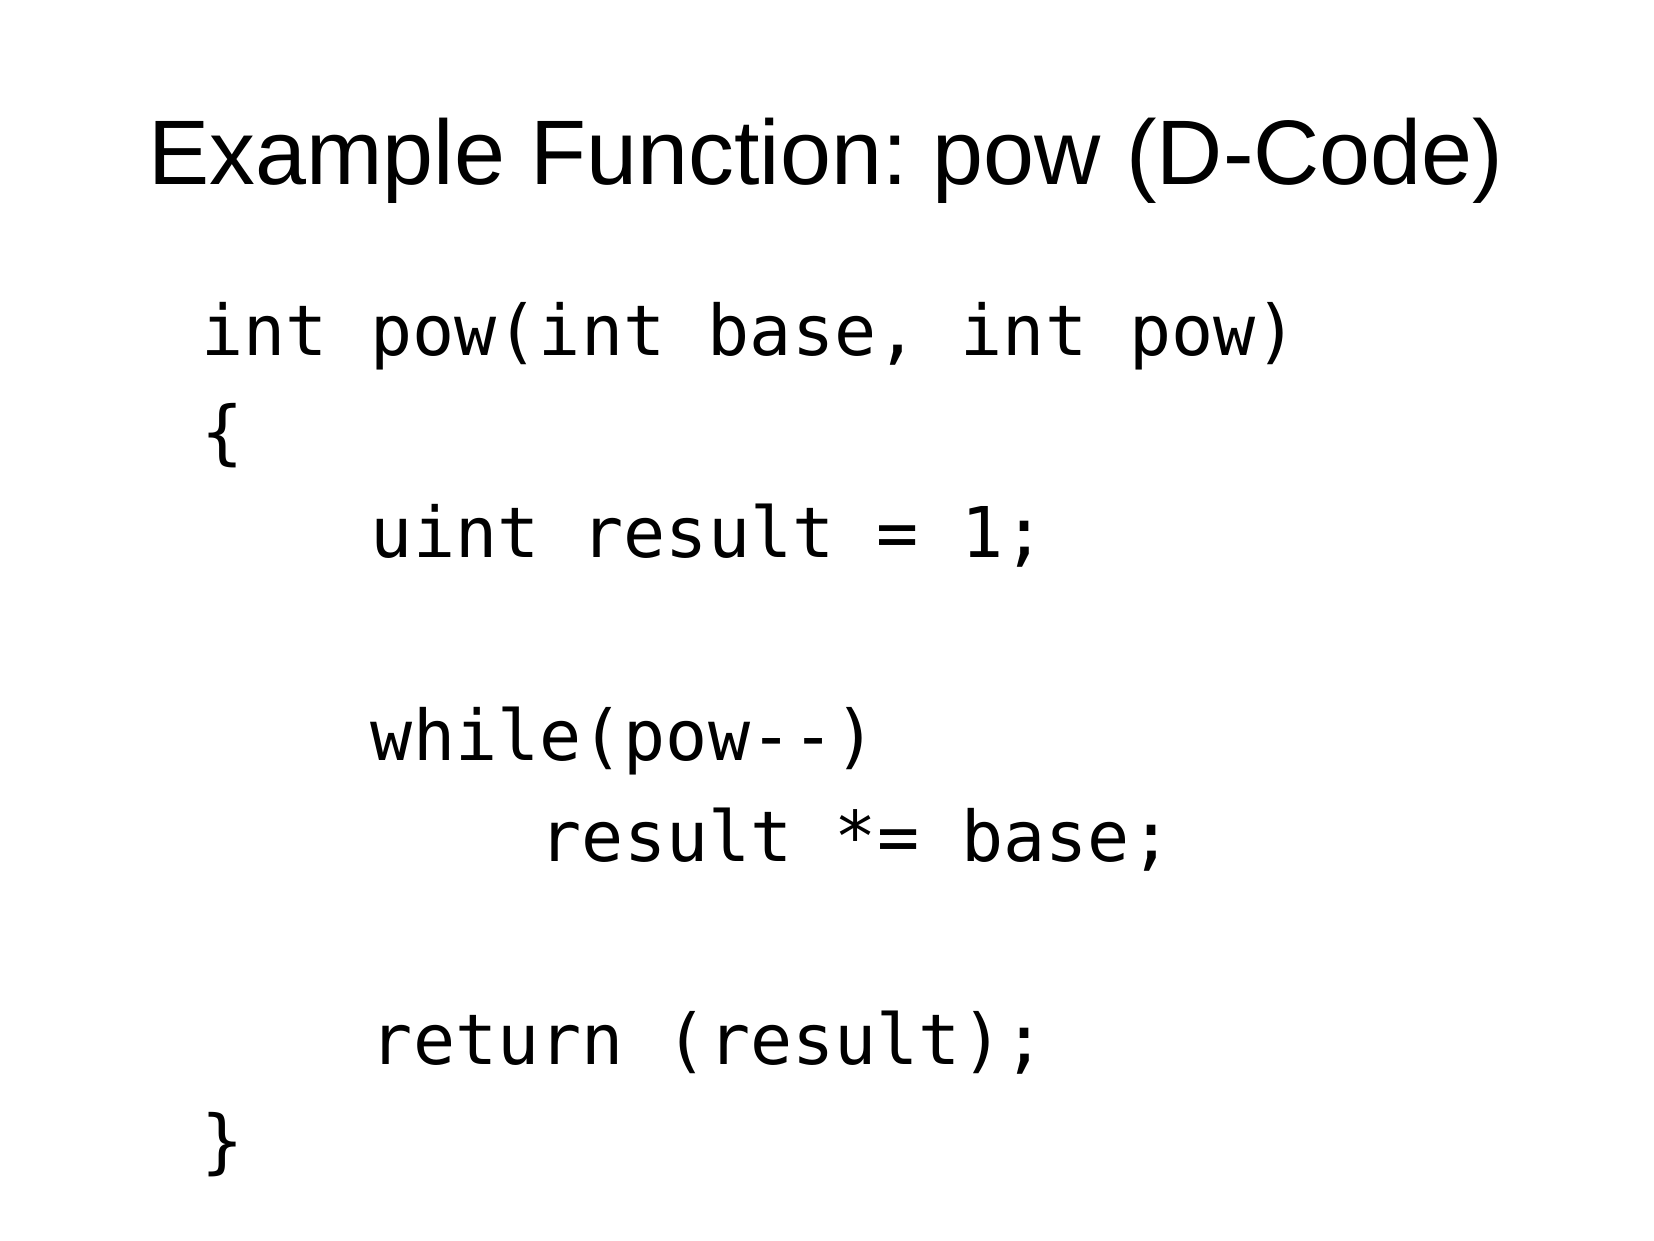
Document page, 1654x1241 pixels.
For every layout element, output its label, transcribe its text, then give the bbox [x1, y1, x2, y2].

title Example Function: pow (D-Code) [82, 49, 1571, 257]
list int pow(int base, int pow) { uint result = 1; while(pow--) result *= base; return (result); } [82, 290, 1576, 1186]
